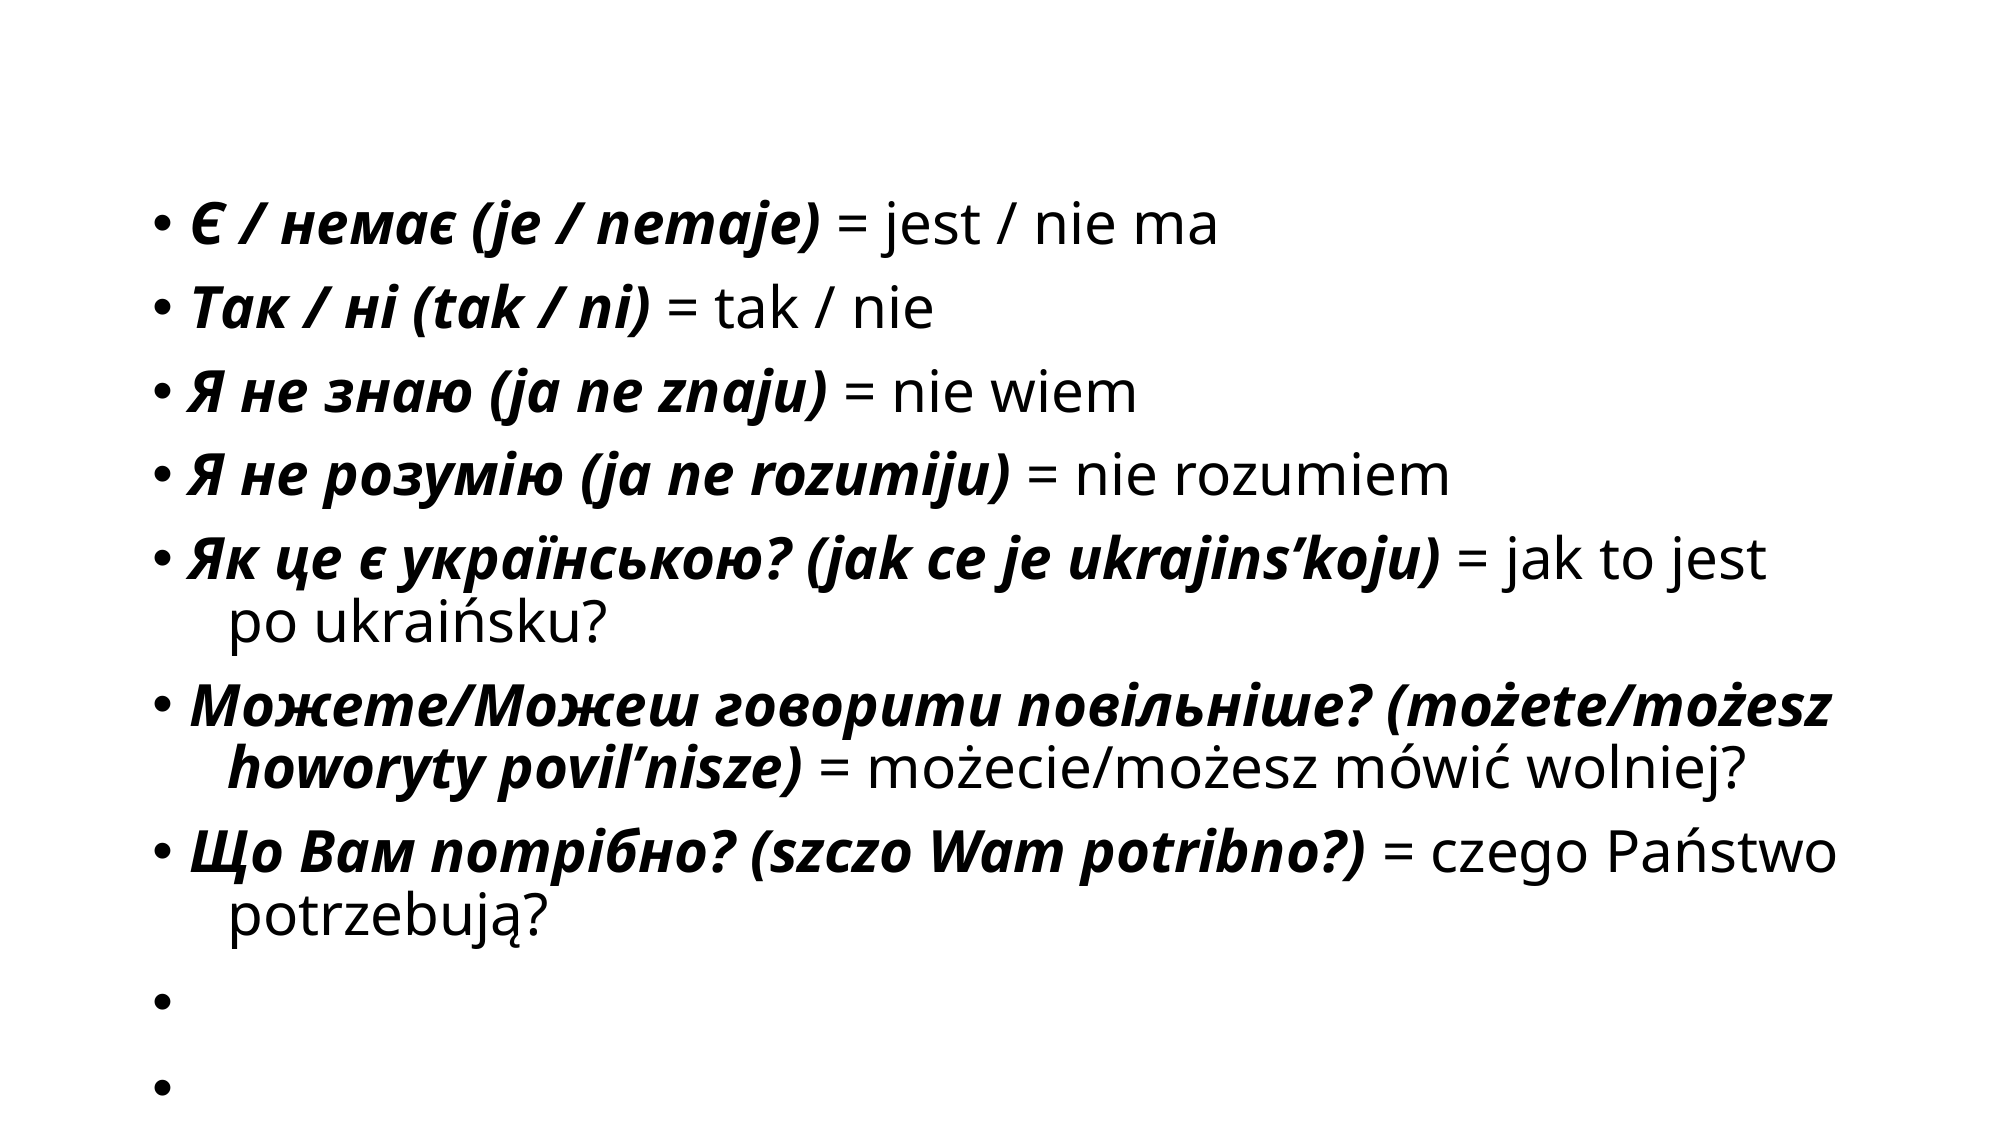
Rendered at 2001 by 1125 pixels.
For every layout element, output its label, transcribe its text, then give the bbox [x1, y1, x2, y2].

list Є / немає (je / nemaje) = jest / nie ma Так / ні (tak / ni) = tak / nie Я не знаю (ja ne znaju) = nie wiem Я не розумію (ja ne rozumiju) = nie rozumiem Як це є українською? (jak ce je ukrajins’koju) = jak to jest po ukraińsku? Можете/Mожеш говорити повільніше? (możete/możesz howoryty povilʹnisze) = możecie/możesz mówić wolniej? Що Вам потрібно? (szczo Wam potribno?) = czego Państwo potrzebują? [137, 187, 1863, 1014]
